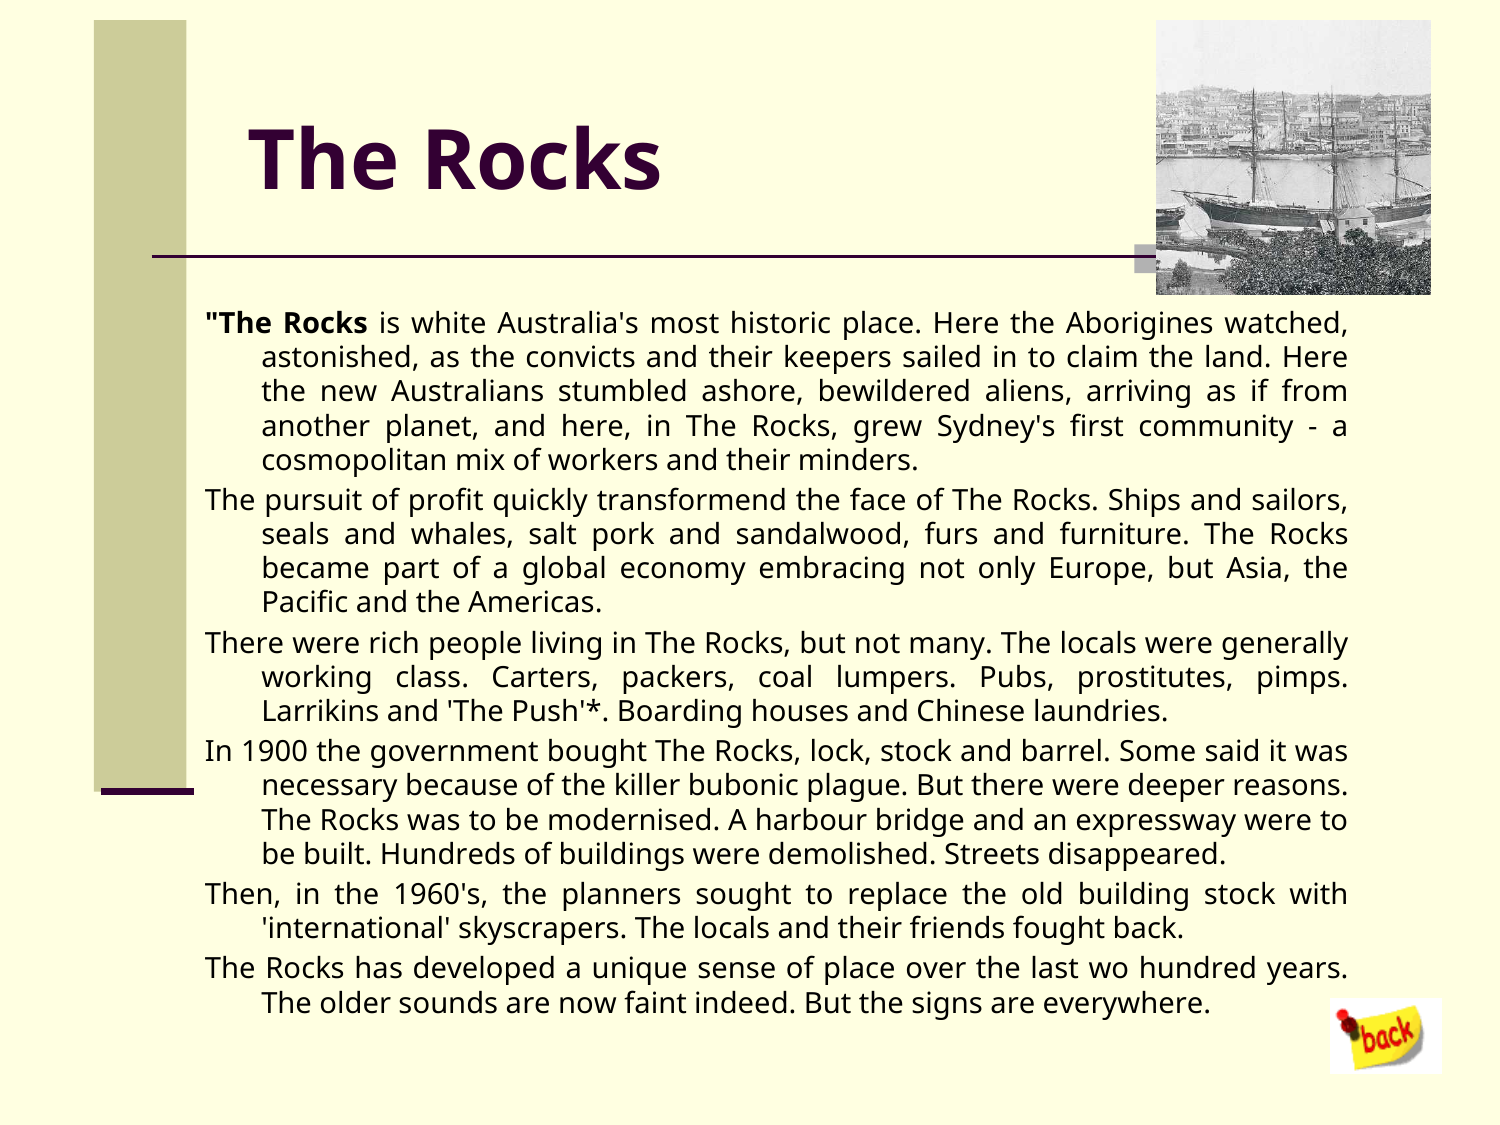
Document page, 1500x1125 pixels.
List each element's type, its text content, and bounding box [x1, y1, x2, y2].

title The Rocks [232, 64, 1156, 245]
picture [1330, 998, 1442, 1074]
picture [1156, 20, 1431, 295]
list "The Rocks is white Australia's most historic place. Here the Aborigines watched, astonished, as the convicts and their keepers sailed in to claim the land. Here the new Australians stumbled ashore, bewildered aliens, arriving as if from another planet, and here, in The Rocks, grew Sydney's first community - a cosmopolitan mix of workers and their minders. The pursuit of profit quickly transformend the face of The Rocks. Ships and sailors, seals and whales, salt pork and sandalwood, furs and furniture. The Rocks became part of a global economy embracing not only Europe, but Asia, the Pacific and the Americas. There were rich people living in The Rocks, but not many. The locals were generally working class. Carters, packers, coal lumpers. Pubs, prostitutes, pimps. Larrikins and 'The Push'*. Boarding houses and Chinese laundries. In 1900 the government bought The Rocks, lock, stock and barrel. Some said it was necessary because of the killer bubonic plague. But there were deeper reasons. The Rocks was to be modernised. A harbour bridge and an expressway were to be built. Hundreds of buildings were demolished. Streets disappeared. Then, in the 1960's, the planners sought to replace the old building stock with 'international' skyscrapers. The locals and their friends fought back. The Rocks has developed a unique sense of place over the last wo hundred years. The older sounds are now faint indeed. But the signs are everywhere. [190, 298, 1365, 1058]
